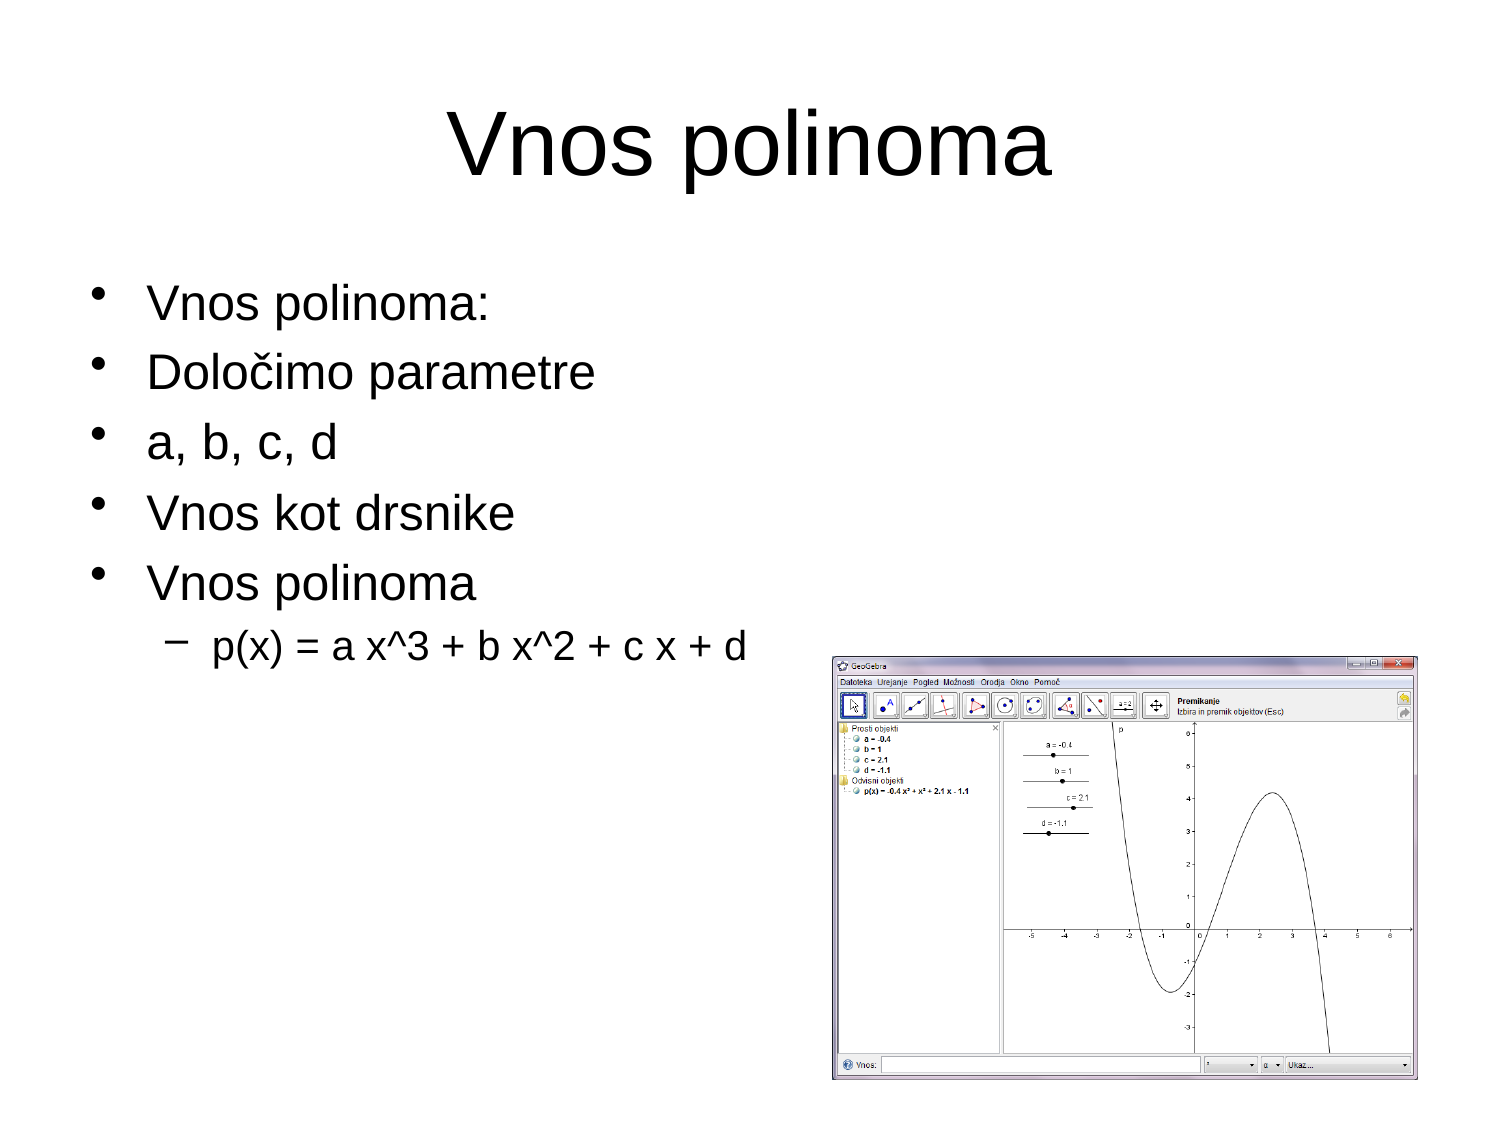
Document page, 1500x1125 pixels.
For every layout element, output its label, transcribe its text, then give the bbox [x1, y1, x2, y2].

picture [832, 656, 1418, 1080]
title Vnos polinoma [75, 45, 1425, 233]
list Vnos polinoma: Določimo parametre a, b, c, d Vnos kot drsnike Vnos polinoma p(x) = a x^3 + b x^2 + c x + d [75, 262, 1425, 1005]
